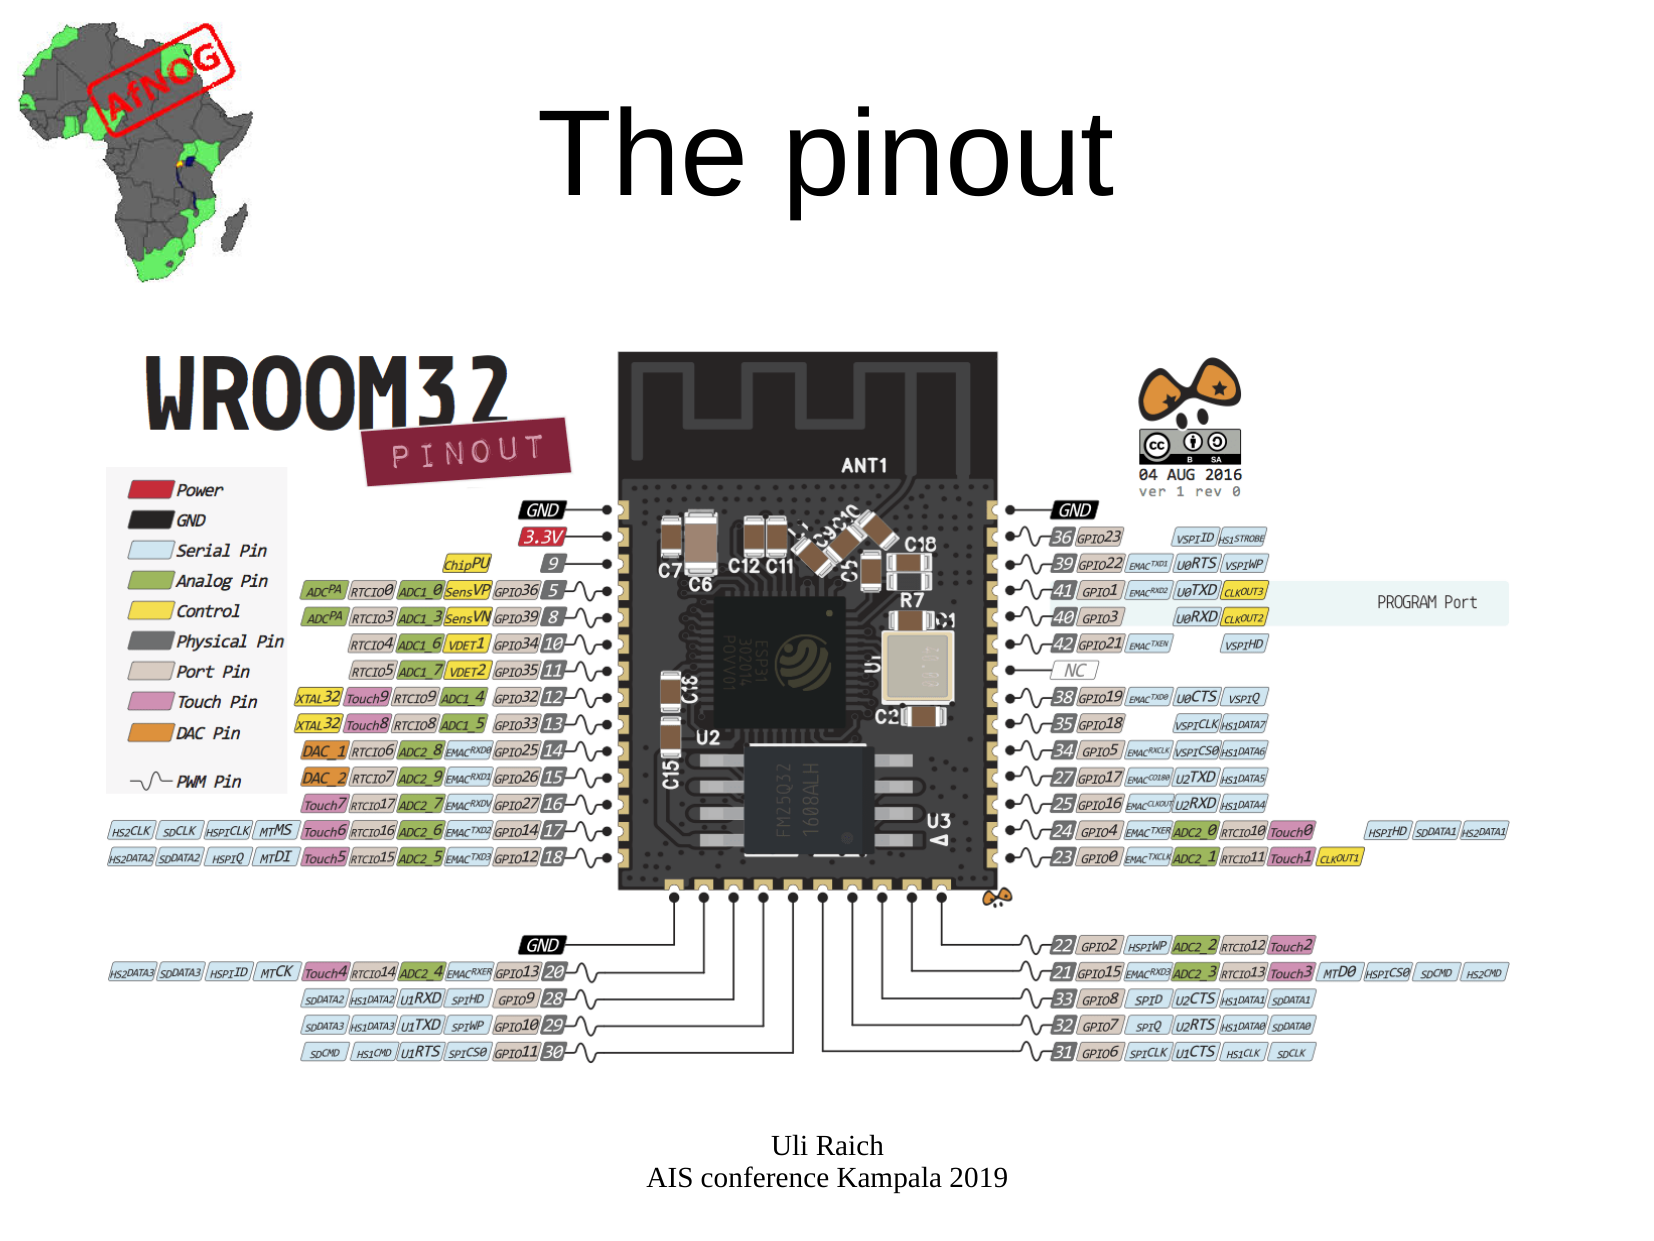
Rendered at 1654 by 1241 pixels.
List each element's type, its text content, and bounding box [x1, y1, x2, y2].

picture [105, 344, 1516, 1065]
picture [9, 0, 259, 291]
title The pinout [82, 49, 1571, 257]
